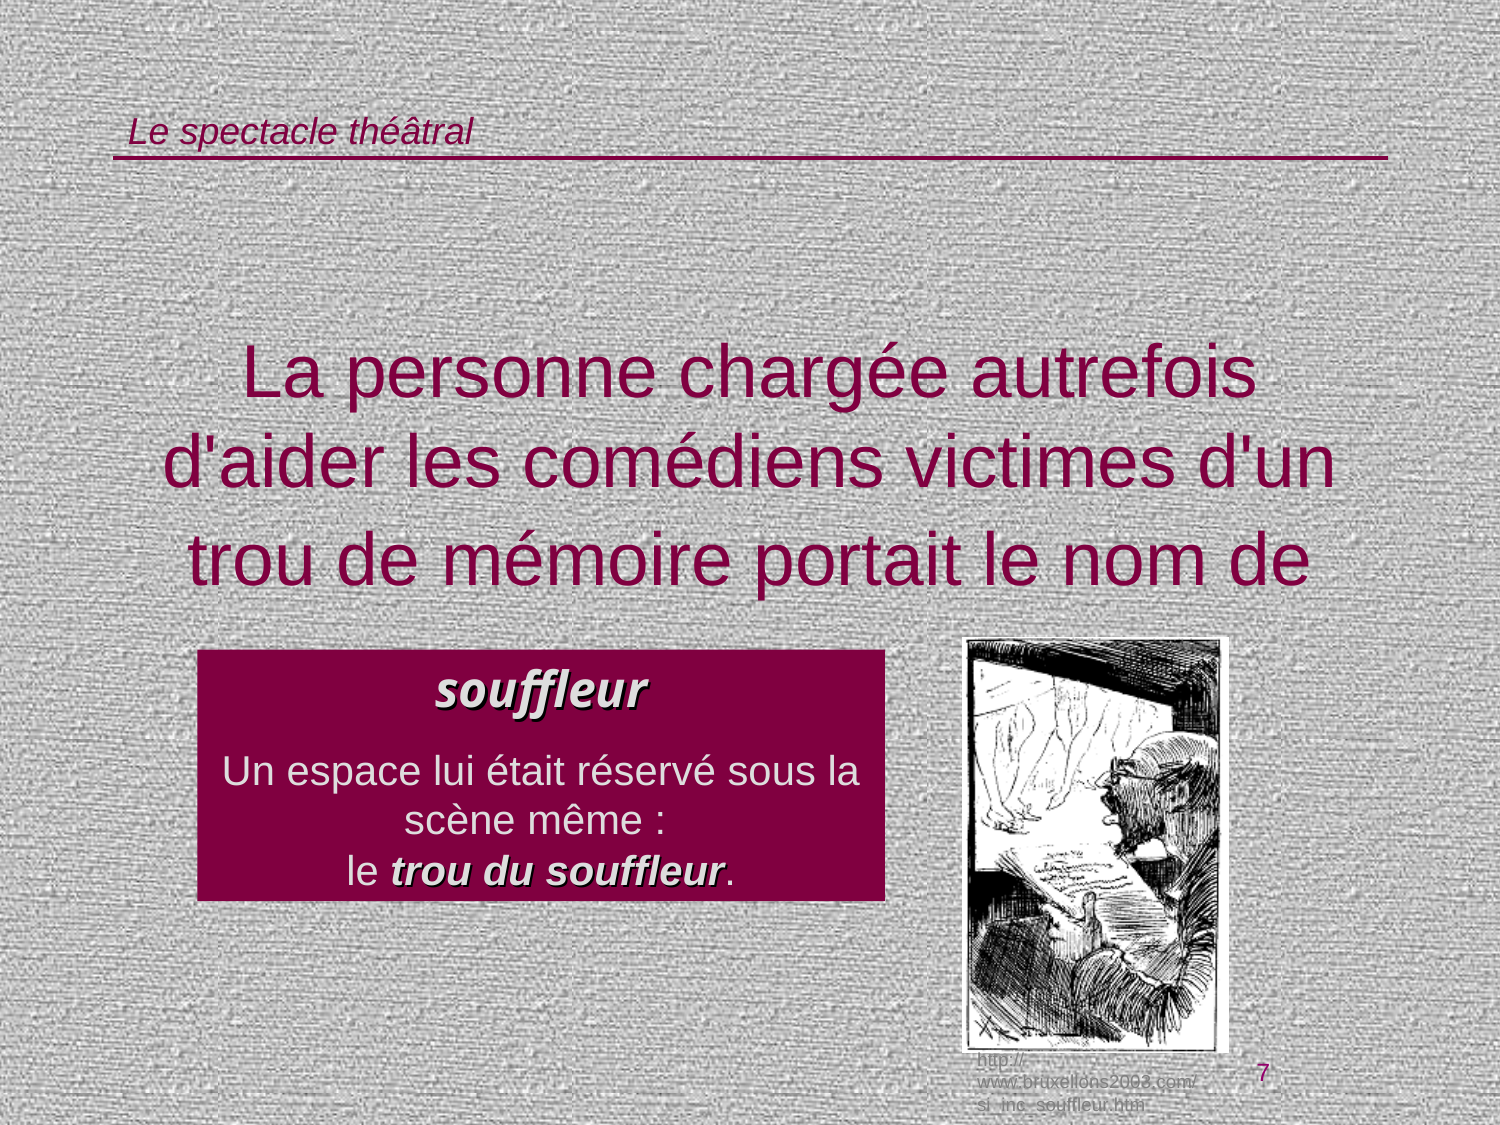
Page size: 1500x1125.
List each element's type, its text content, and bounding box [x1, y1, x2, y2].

text_box La personne chargée autrefois d'aider les comédiens victimes d'un trou de mémoire portait le nom de … [131, 314, 1369, 811]
text_box souffleur Un espace lui était réservé sous la scène même : le trou du souffleur. [197, 649, 885, 902]
text_box http://www.bruxellons2003.com/si_inc_souffleur.htm [962, 1040, 1225, 1124]
picture [0, 0, 1500, 1125]
